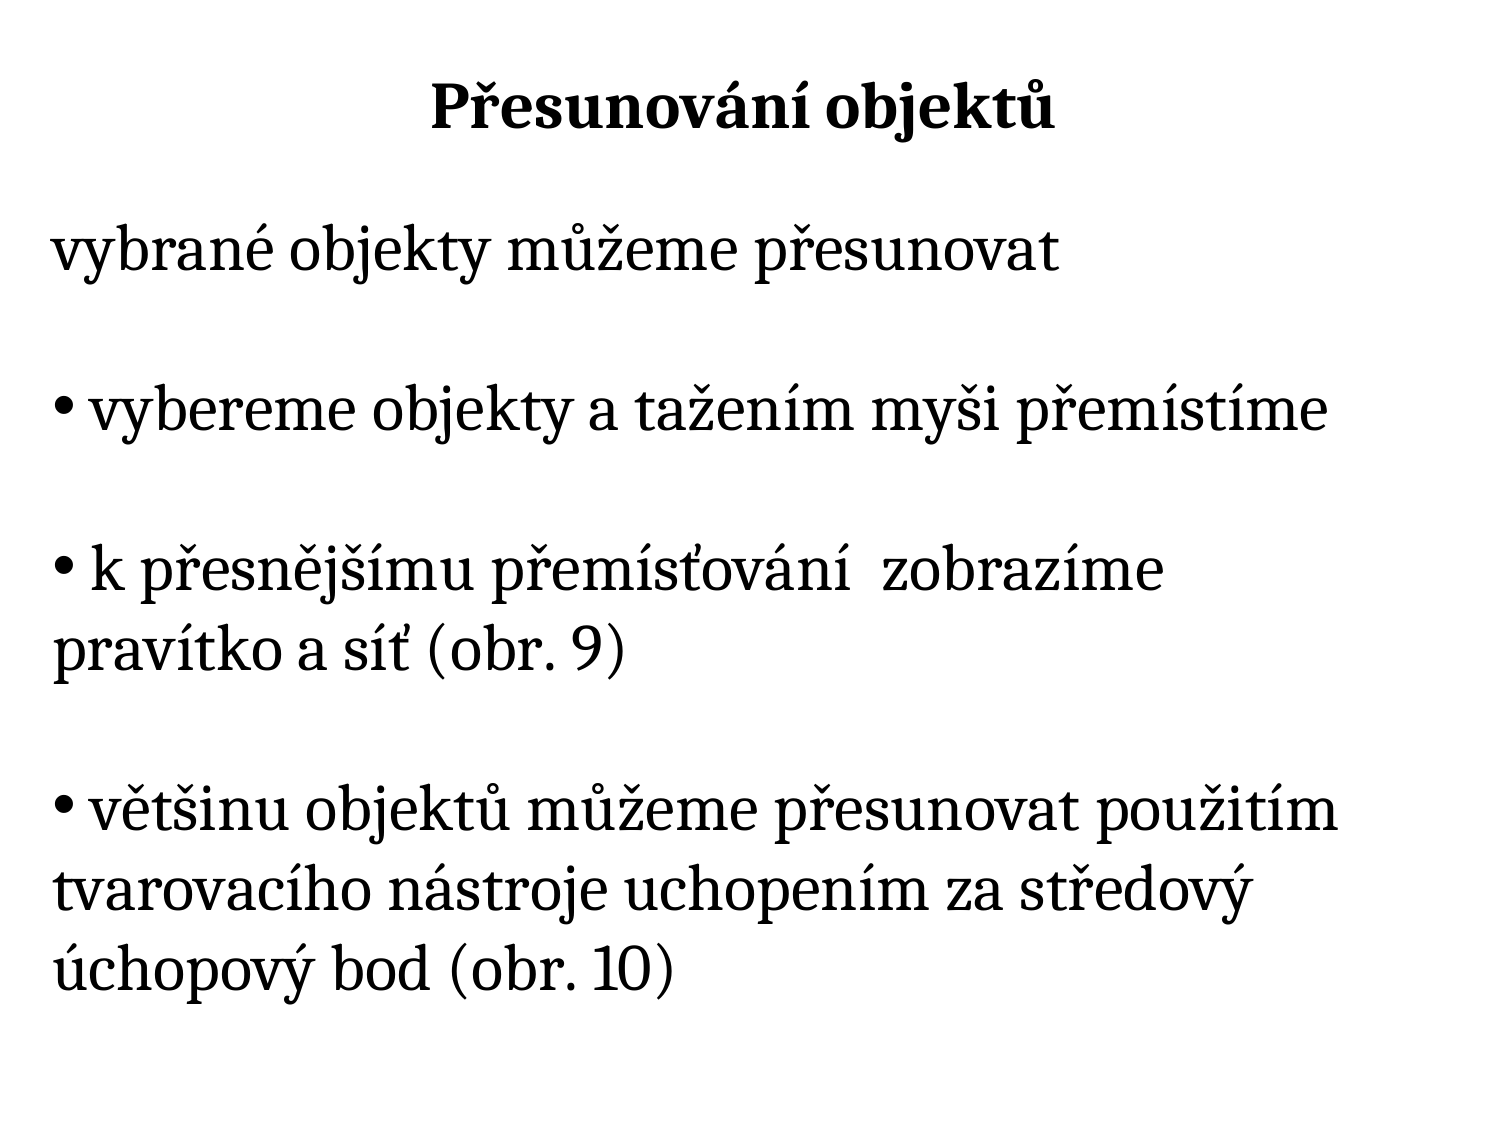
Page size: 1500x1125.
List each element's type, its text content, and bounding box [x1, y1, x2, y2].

text_box vybrané objekty můžeme přesunovat vybereme objekty a tažením myši přemístíme k přesnějšímu přemísťování zobrazíme pravítko a síť (obr. 9) většinu objektů můžeme přesunovat použitím tvarovacího nástroje uchopením za středový úchopový bod (obr. 10) [0, 196, 1495, 1092]
text_box Přesunování objektů [0, 54, 1495, 151]
